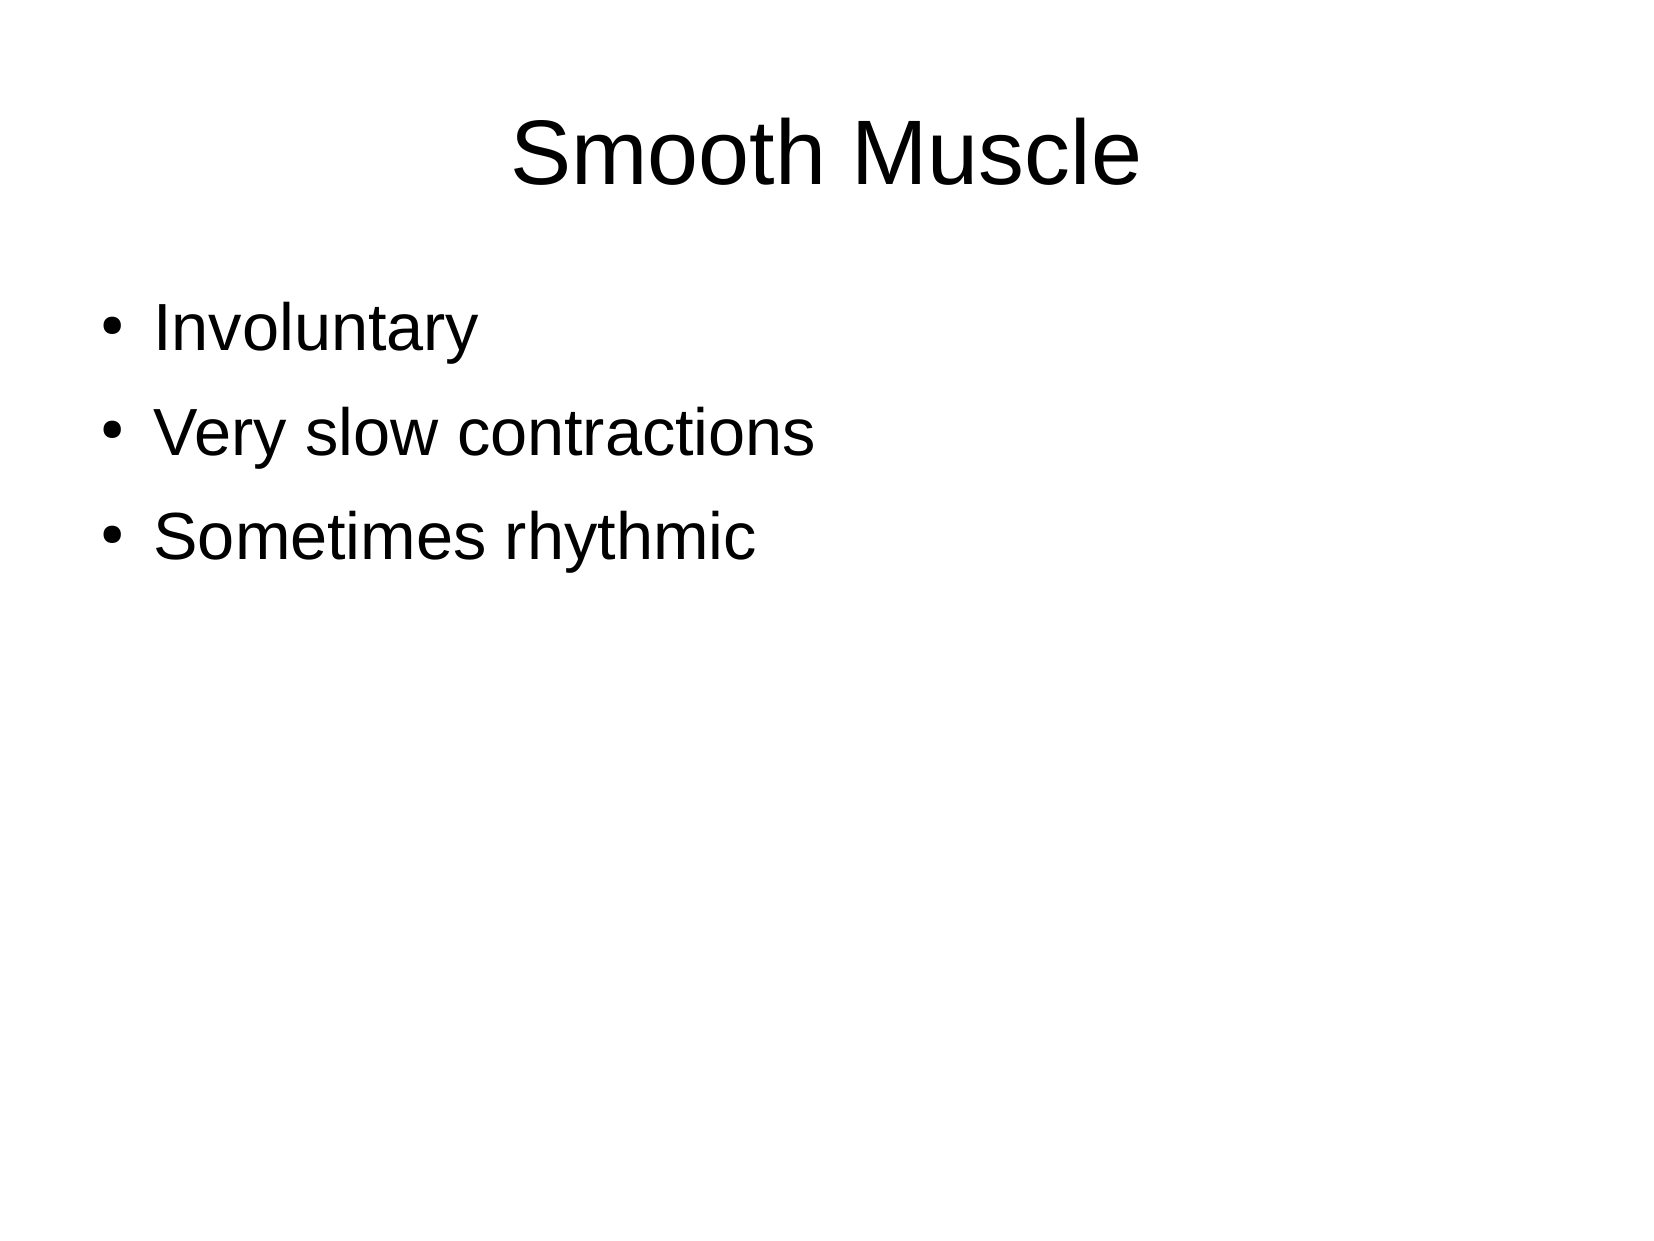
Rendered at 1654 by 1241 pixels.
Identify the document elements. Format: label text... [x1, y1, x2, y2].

list Involuntary Very slow contractions Sometimes rhythmic [82, 290, 1571, 1109]
title Smooth Muscle [82, 49, 1571, 257]
